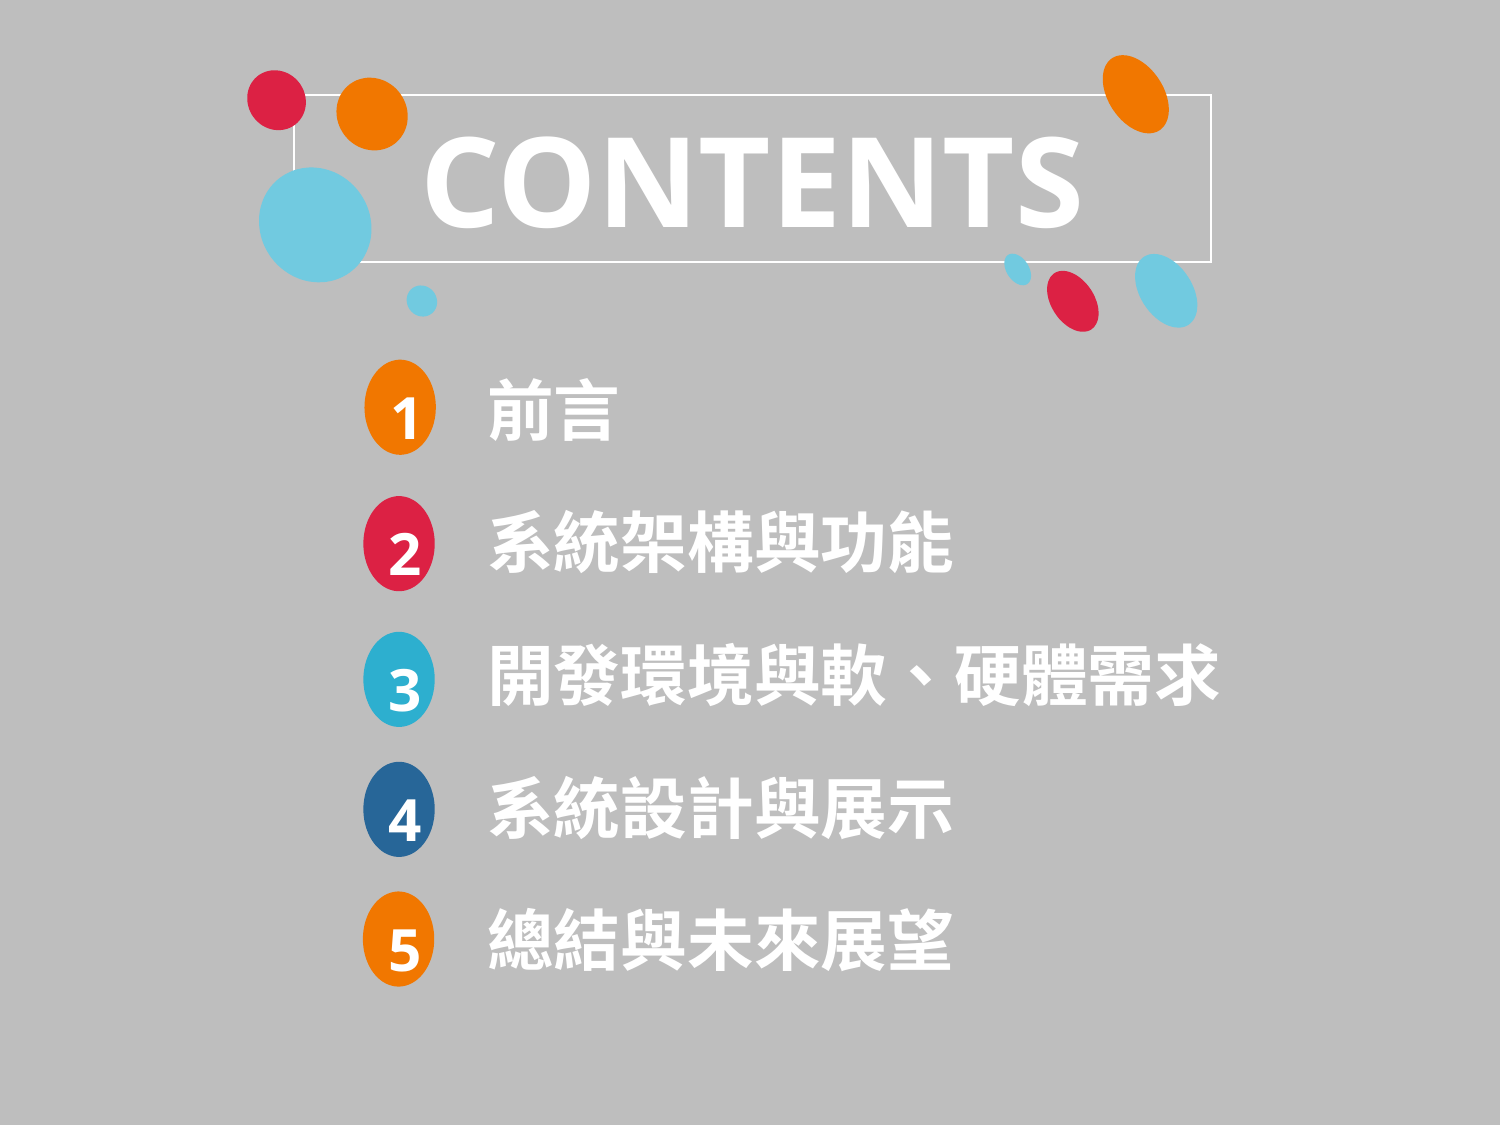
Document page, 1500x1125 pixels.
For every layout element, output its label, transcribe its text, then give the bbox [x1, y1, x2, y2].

text_box [1047, 270, 1099, 332]
text_box 4 [363, 761, 435, 857]
text_box 2 [363, 496, 435, 592]
text_box 系統架構與功能 [472, 493, 1012, 590]
text_box 3 [363, 631, 435, 727]
text_box 開發環境與軟、硬體需求 [472, 626, 1290, 803]
text_box 總結與未來展望 [472, 891, 977, 1069]
text_box 1 [364, 359, 436, 455]
text_box [1004, 253, 1032, 286]
text_box 前言 [472, 361, 772, 457]
text_box [259, 167, 372, 283]
text_box [1102, 55, 1169, 134]
text_box [406, 285, 438, 317]
text_box CONTENTS [324, 94, 1181, 262]
text_box [247, 70, 306, 131]
text_box [336, 77, 408, 151]
text_box 系統設計與展示 [472, 758, 1070, 855]
text_box [1135, 253, 1198, 328]
text_box 5 [362, 891, 435, 987]
